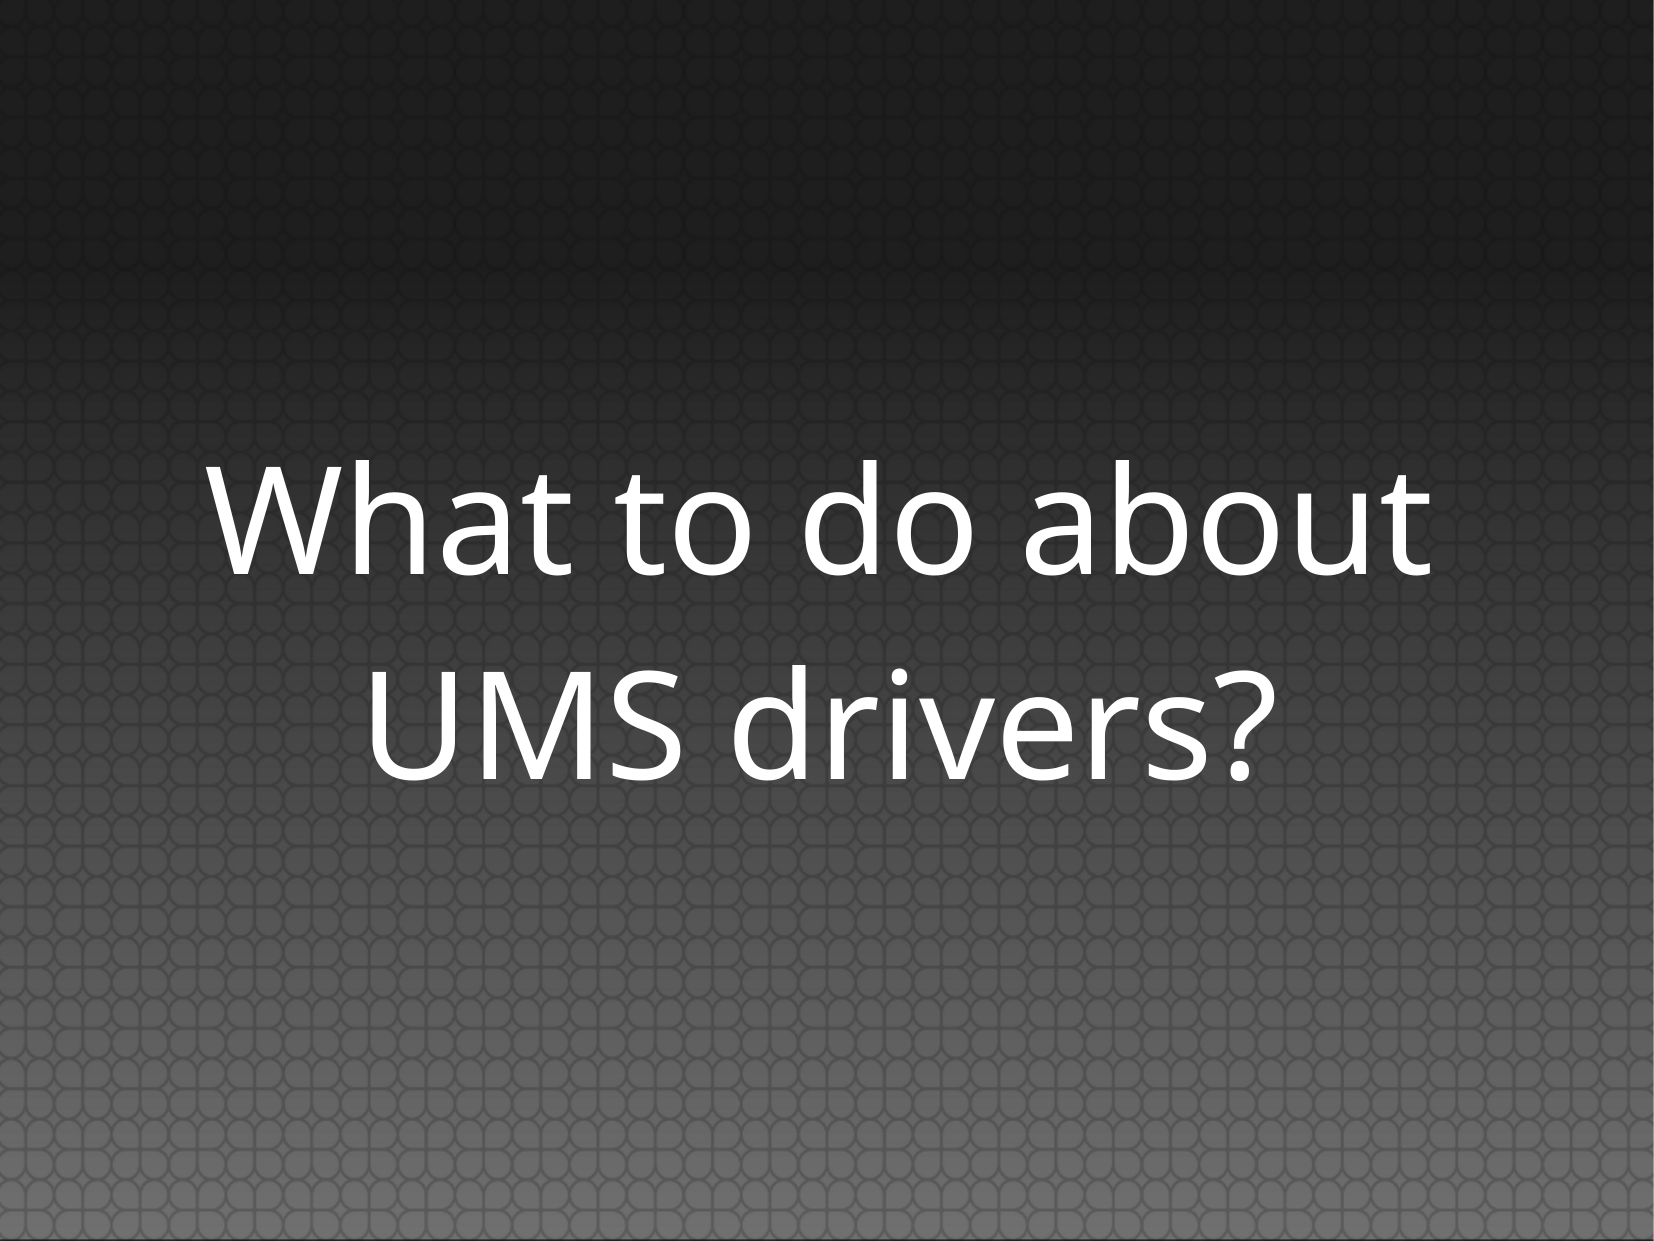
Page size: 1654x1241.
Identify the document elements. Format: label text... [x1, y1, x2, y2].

picture [0, 0, 1654, 1241]
title What to do about UMS drivers? [75, 466, 1564, 772]
